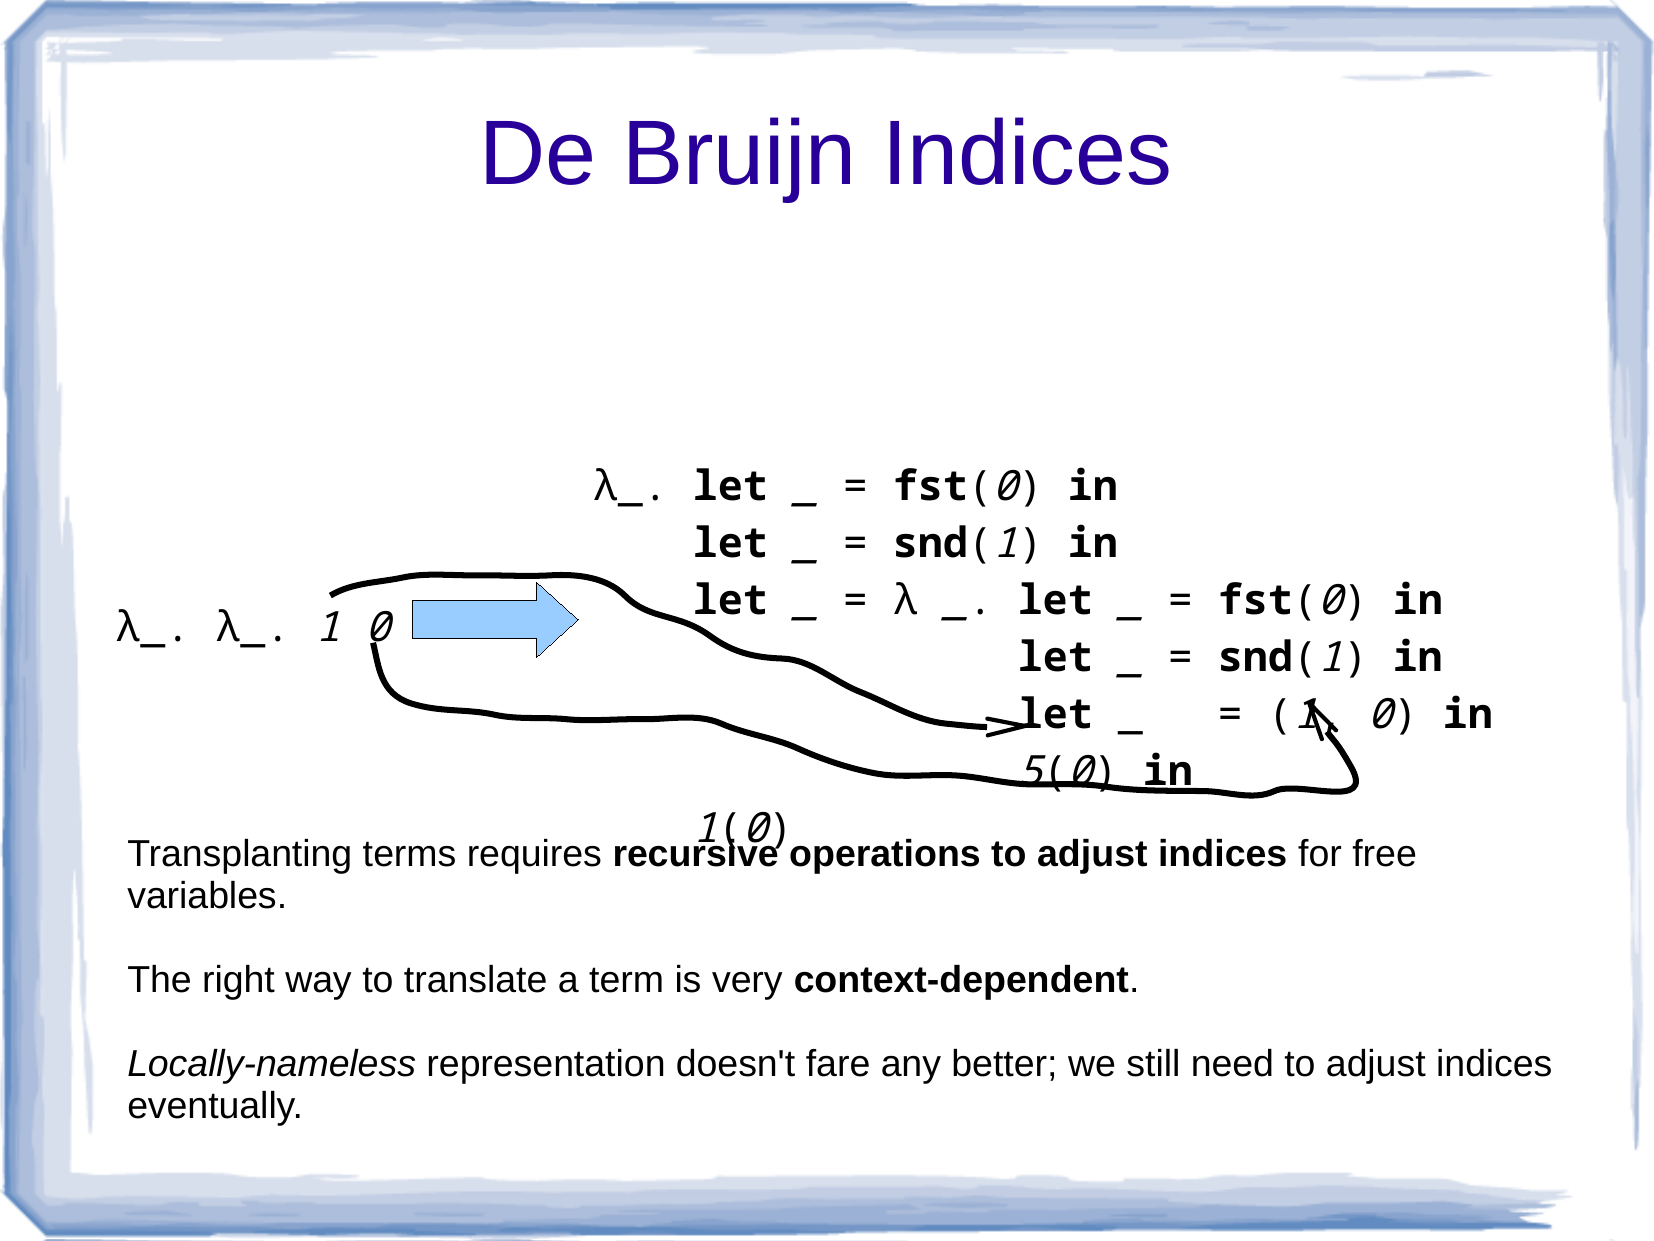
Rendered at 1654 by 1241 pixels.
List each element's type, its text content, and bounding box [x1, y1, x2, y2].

text_box λ_. let _ = fst(0) in let _ = snd(1) in let _ = λ _. let _ = fst(0) in let _ = snd(1) in let _ = (1, 0) in 5(0) in 1(0) [578, 447, 1591, 810]
text_box λ_. λ_. 1 0 [100, 589, 439, 654]
text_box [412, 582, 579, 658]
title De Bruijn Indices [82, 56, 1571, 250]
picture [0, 0, 1654, 1241]
text_box Transplanting terms requires recursive operations to adjust indices for free variables. The right way to translate a term is very context-dependent. Locally-nameless representation doesn't fare any better; we still need to adjust indices eventually. [112, 825, 1576, 1171]
